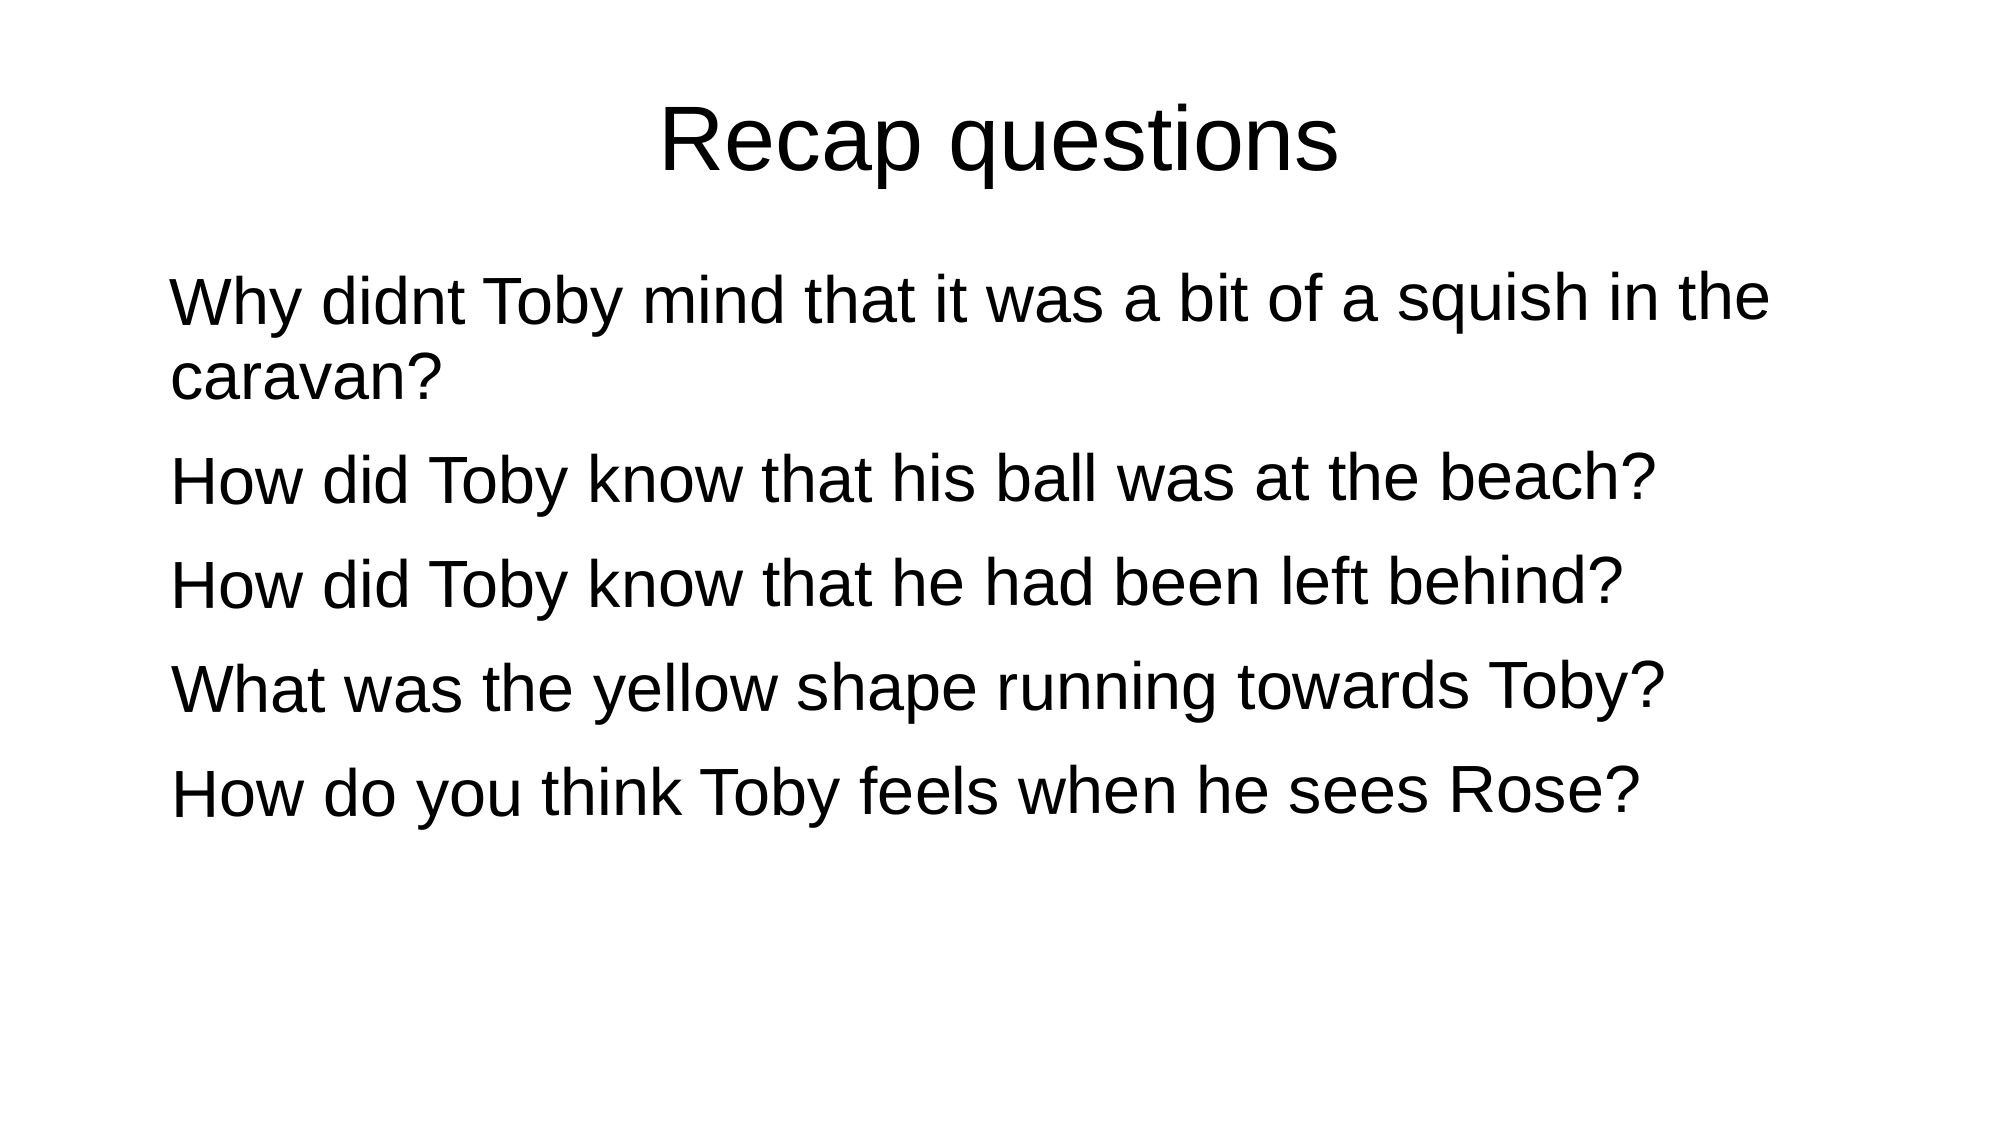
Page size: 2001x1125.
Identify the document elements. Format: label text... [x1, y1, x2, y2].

title Recap questions [99, 44, 1900, 233]
list Why didnt Toby mind that it was a bit of a squish in the caravan? How did Toby know that his ball was at the beach? How did Toby know that he had been left behind? What was the yellow shape running towards Toby? How do you think Toby feels when he sees Rose? [98, 257, 1844, 1008]
